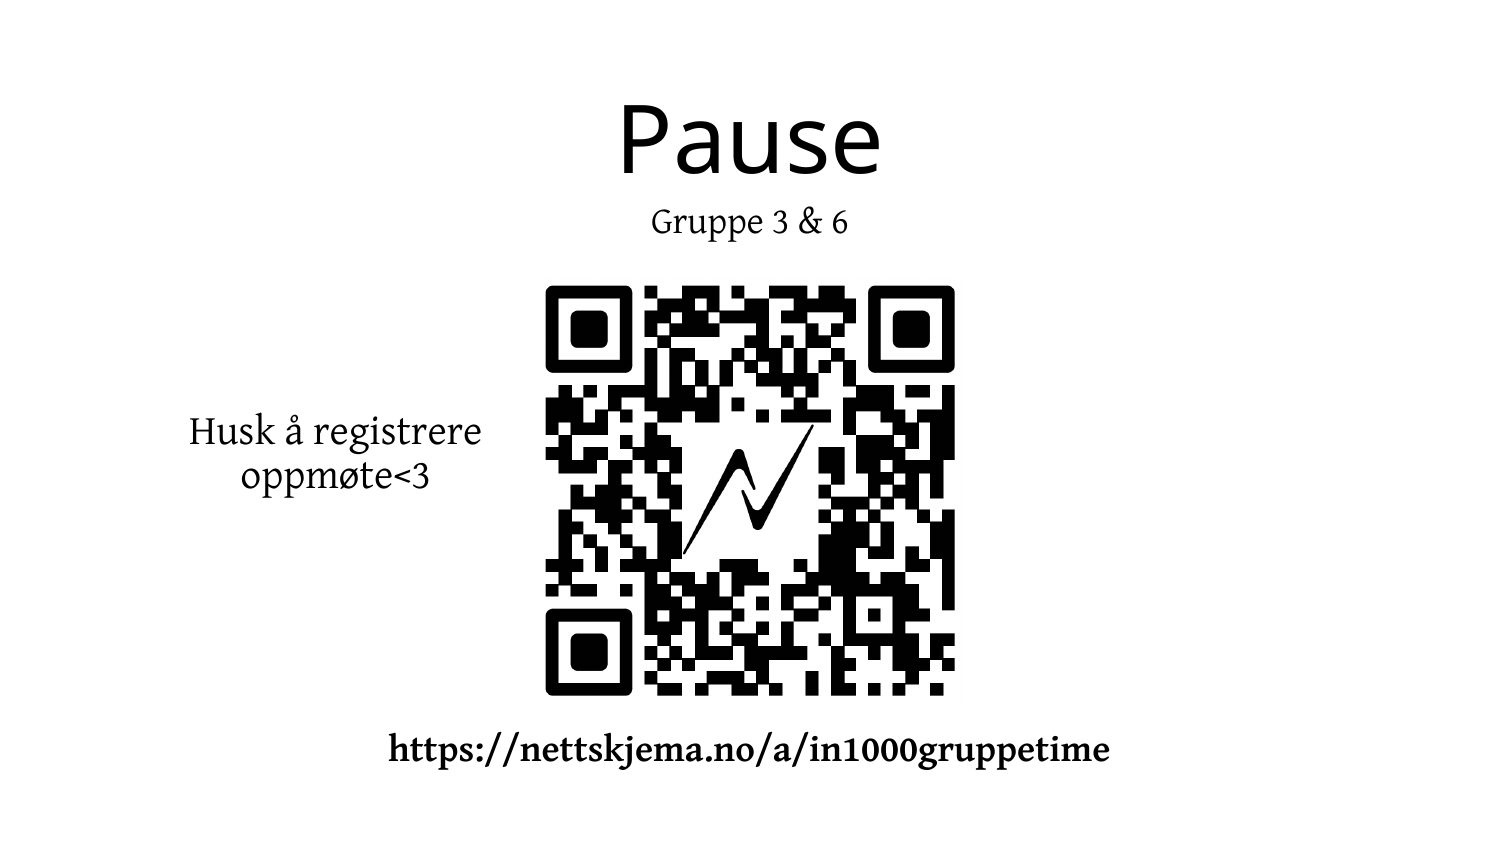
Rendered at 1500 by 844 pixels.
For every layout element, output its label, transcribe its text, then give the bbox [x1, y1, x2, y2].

text_box Husk å registrere oppmøte<3 [138, 402, 533, 554]
text_box https://nettskjema.no/a/in1000gruppetime [0, 716, 1500, 777]
text_box Pause [313, 71, 1187, 205]
text_box Gruppe 3 & 6 [374, 188, 1126, 249]
picture [537, 277, 963, 704]
